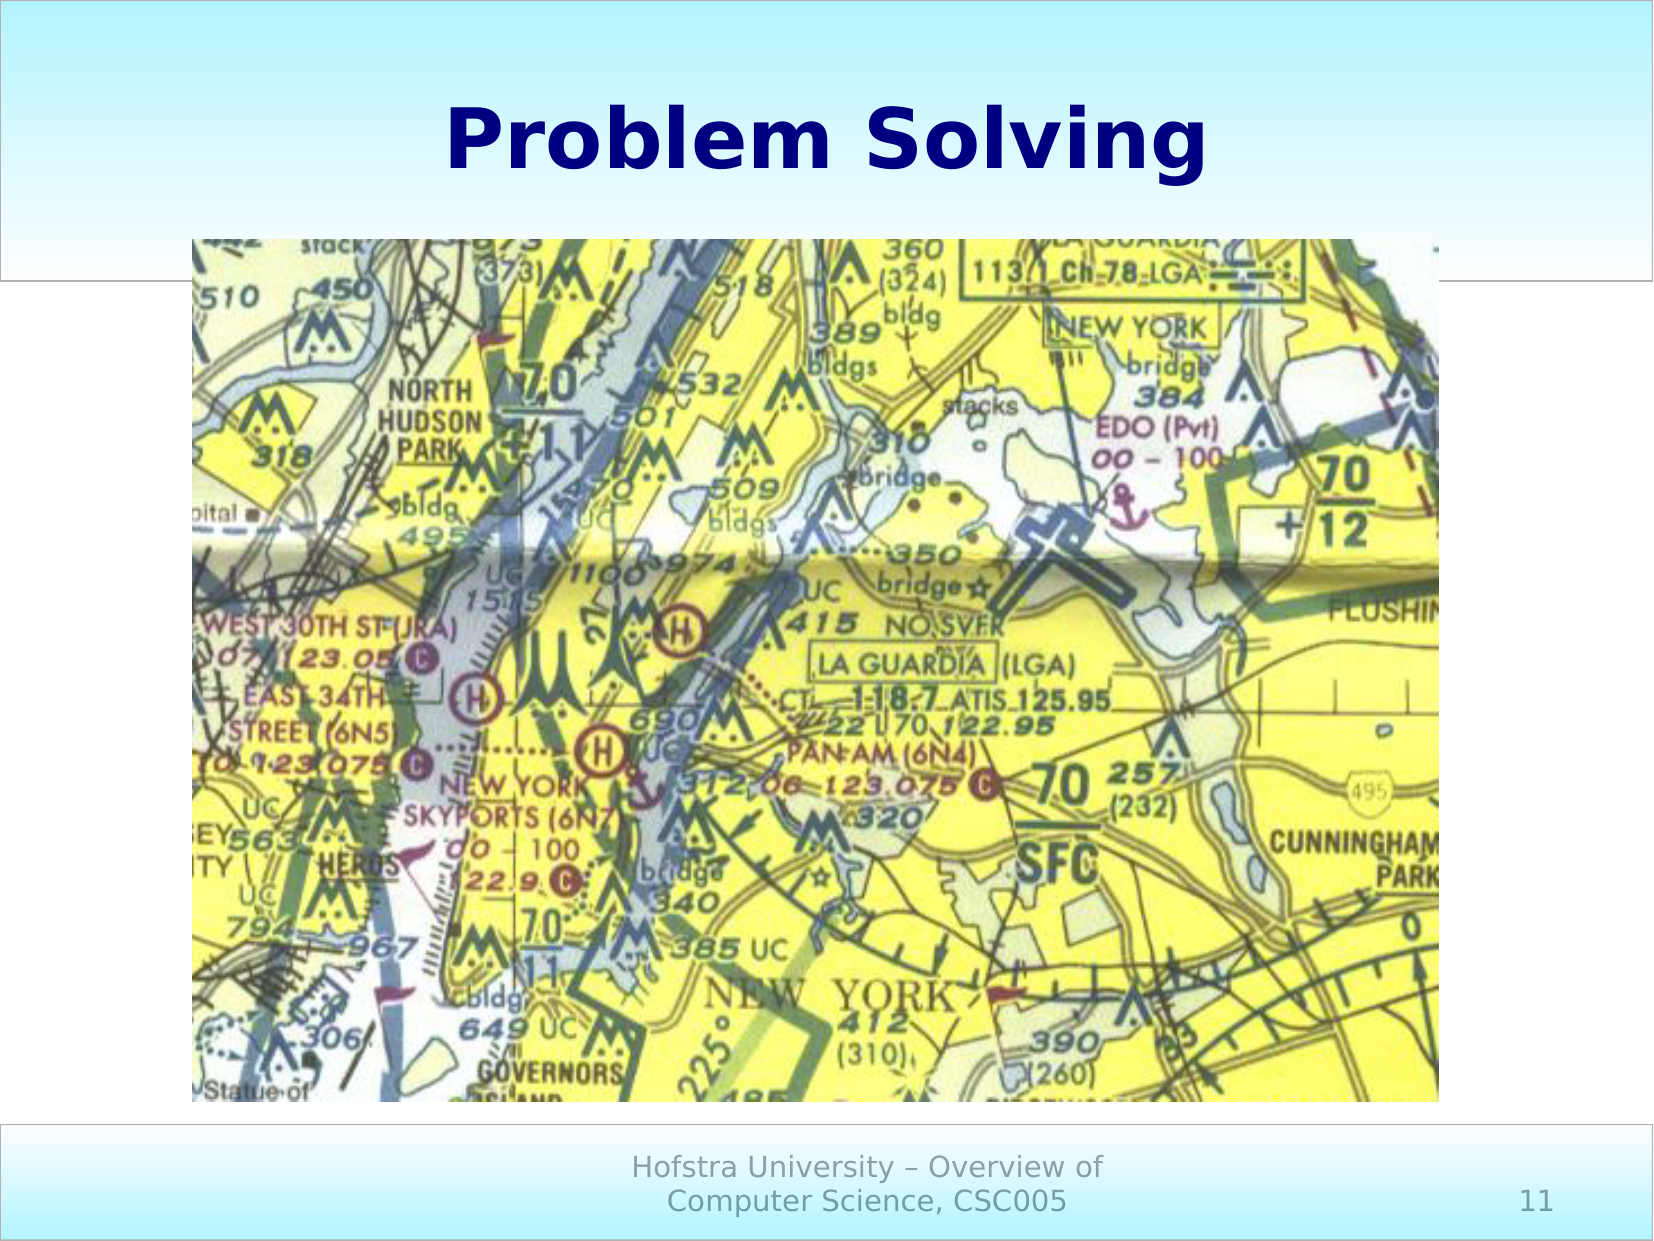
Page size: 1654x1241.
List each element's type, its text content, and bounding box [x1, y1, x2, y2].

title Problem Solving [78, 84, 1576, 195]
picture [192, 239, 1439, 1102]
